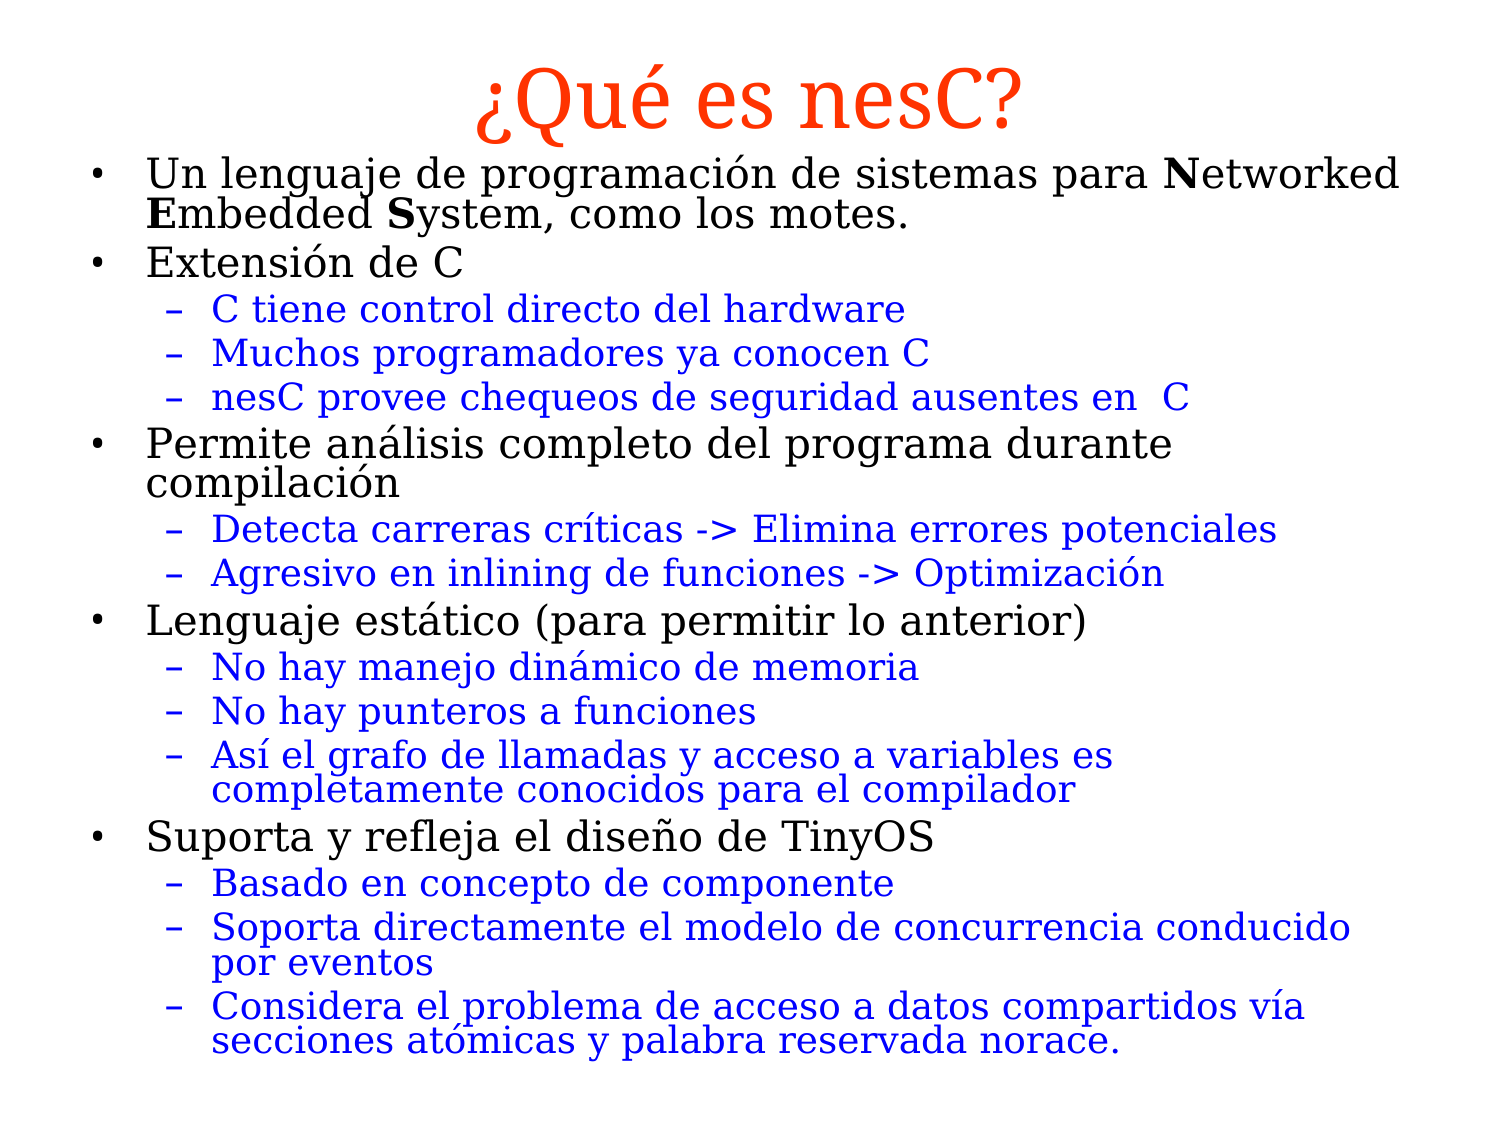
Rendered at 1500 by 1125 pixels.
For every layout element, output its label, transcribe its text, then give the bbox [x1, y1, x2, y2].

list Un lenguaje de programación de sistemas para Networked Embedded System, como los motes. Extensión de C C tiene control directo del hardware Muchos programadores ya conocen C nesC provee chequeos de seguridad ausentes en C Permite análisis completo del programa durante compilación Detecta carreras críticas -> Elimina errores potenciales Agresivo en inlining de funciones -> Optimización Lenguaje estático (para permitir lo anterior) No hay manejo dinámico de memoria No hay punteros a funciones Así el grafo de llamadas y acceso a variables es completamente conocidos para el compilador Suporta y refleja el diseño de TinyOS Basado en concepto de componente Soporta directamente el modelo de concurrencia conducido por eventos Considera el problema de acceso a datos compartidos vía secciones atómicas y palabra reservada norace. [74, 149, 1425, 1079]
title ¿Qué es nesC? [74, 30, 1425, 149]
